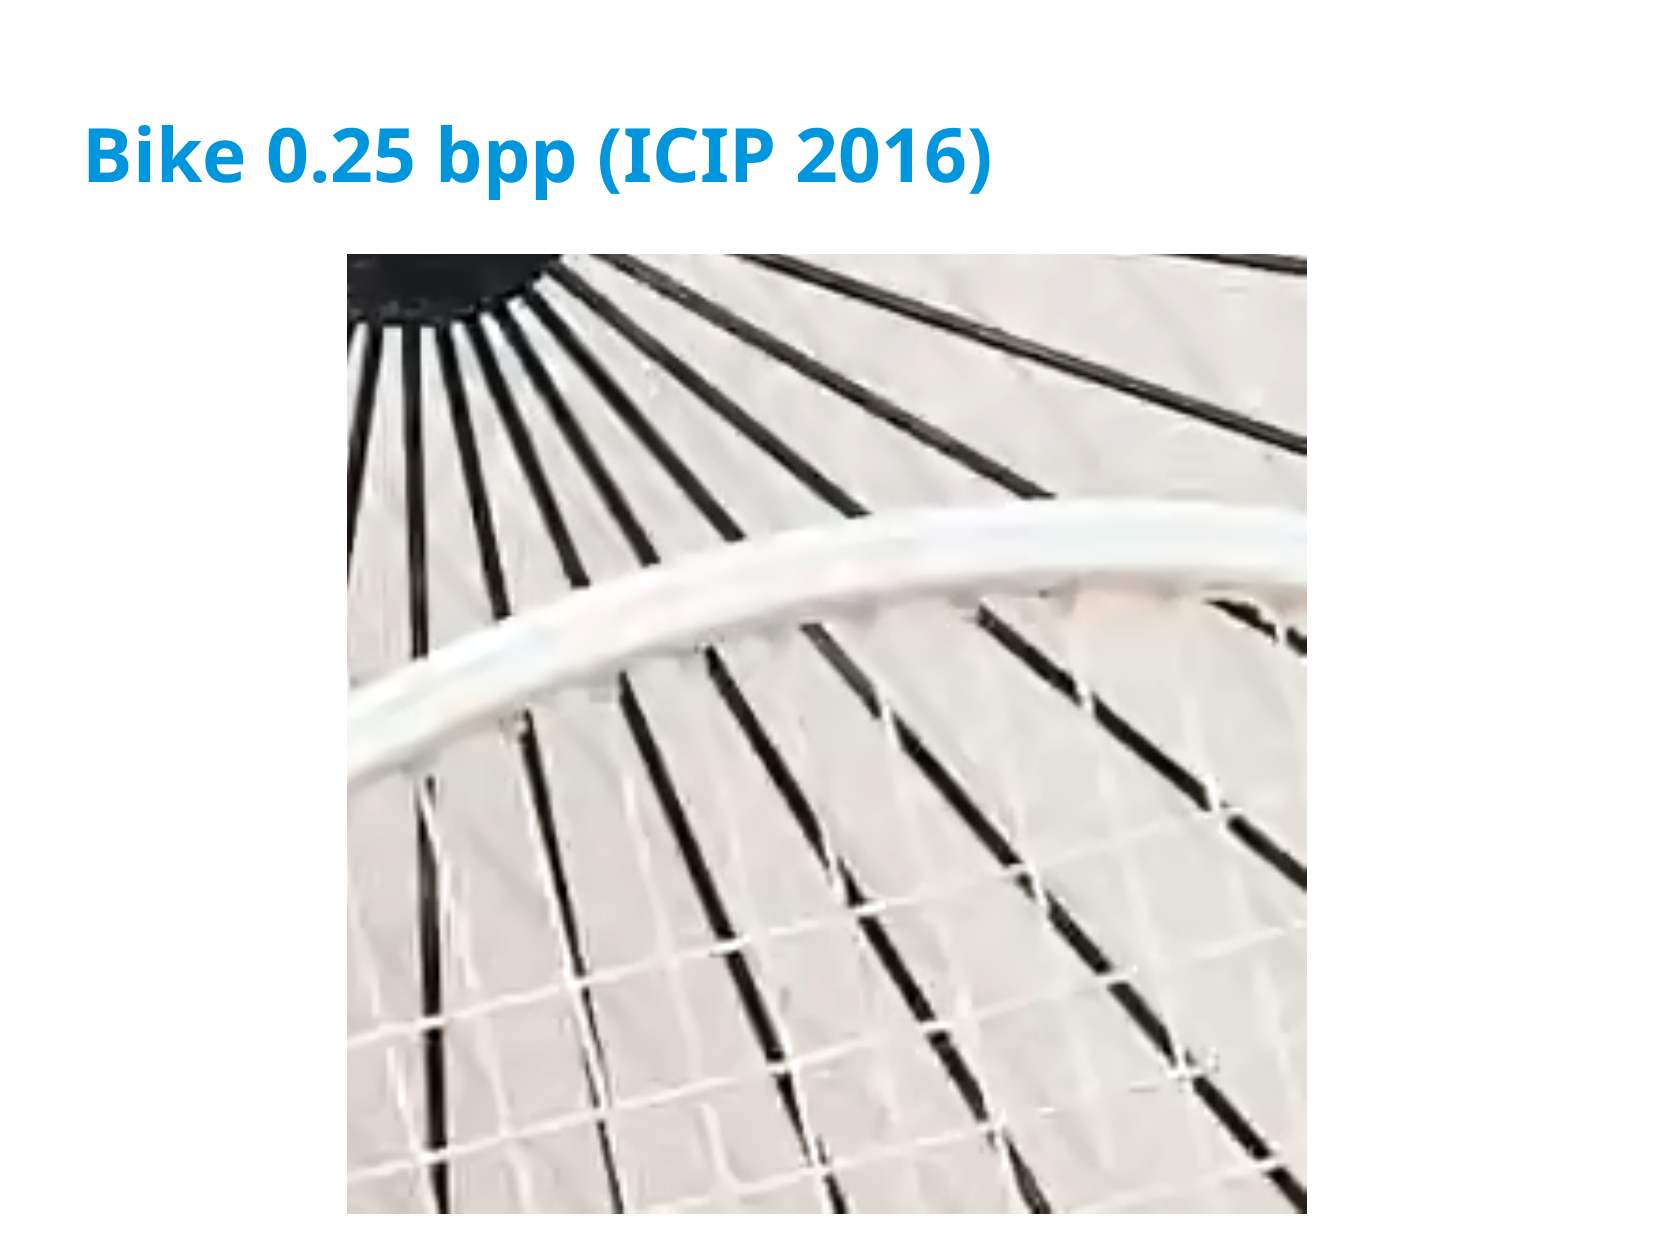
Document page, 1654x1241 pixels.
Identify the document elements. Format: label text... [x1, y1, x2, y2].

title Bike 0.25 bpp (ICIP 2016) [82, 49, 1571, 257]
picture [347, 254, 1307, 1214]
